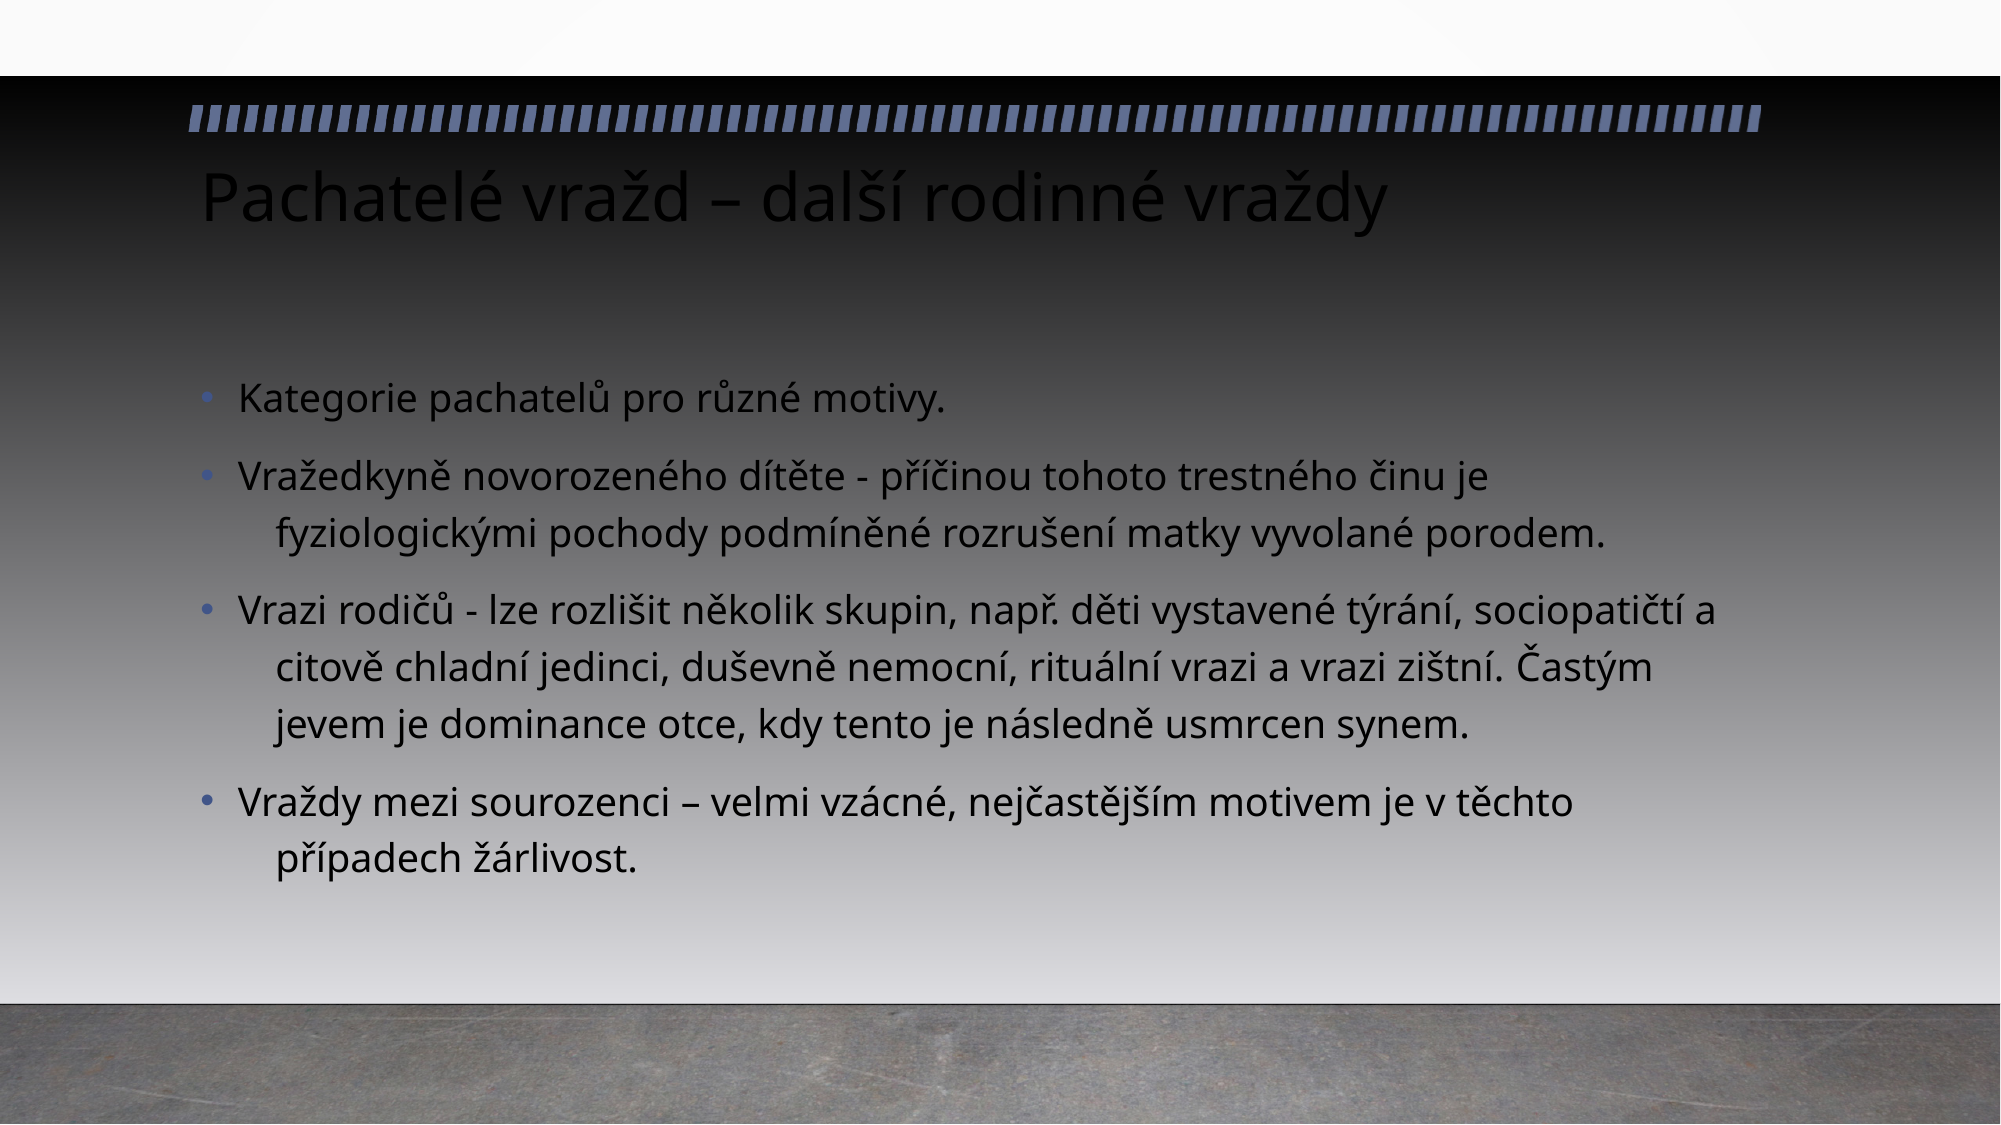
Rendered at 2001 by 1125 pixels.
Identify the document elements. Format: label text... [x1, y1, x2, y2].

list Kategorie pachatelů pro různé motivy. Vražedkyně novorozeného dítěte - příčinou tohoto trestného činu je fyziologickými pochody podmíněné rozrušení matky vyvolané porodem. Vrazi rodičů - lze rozlišit několik skupin, např. děti vystavené týrání, sociopatičtí a citově chladní jedinci, duševně nemocní, rituální vrazi a vrazi zištní. Častým jevem je dominance otce, kdy tento je následně usmrcen synem. Vraždy mezi sourozenci – velmi vzácné, nejčastějším motivem je v těchto případech žárlivost. [185, 356, 1761, 897]
title Pachatelé vražd – další rodinné vraždy [185, 156, 1761, 329]
